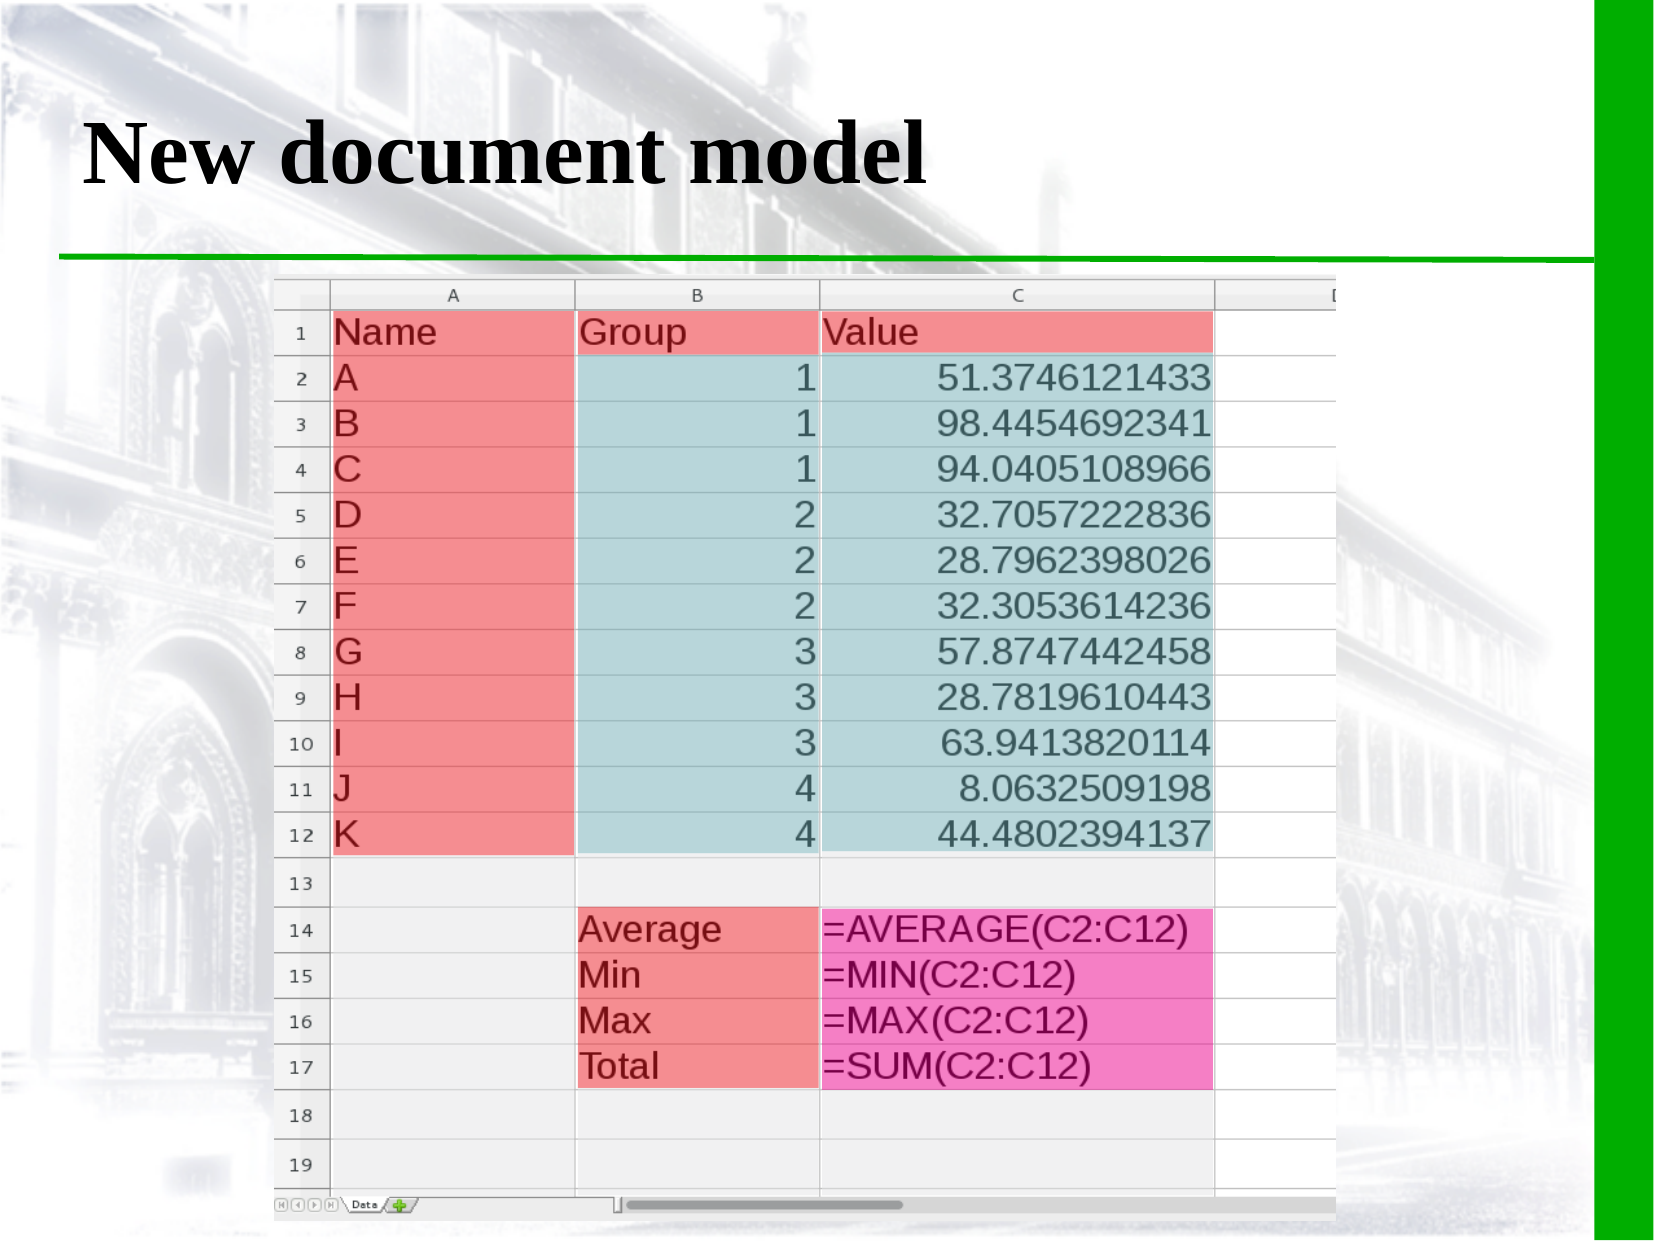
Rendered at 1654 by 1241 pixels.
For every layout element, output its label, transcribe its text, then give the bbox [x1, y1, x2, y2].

text_box [822, 311, 1213, 1196]
text_box [333, 311, 574, 1197]
title New document model [82, 49, 1571, 257]
text_box [577, 311, 819, 1196]
picture [0, 2, 1594, 1241]
